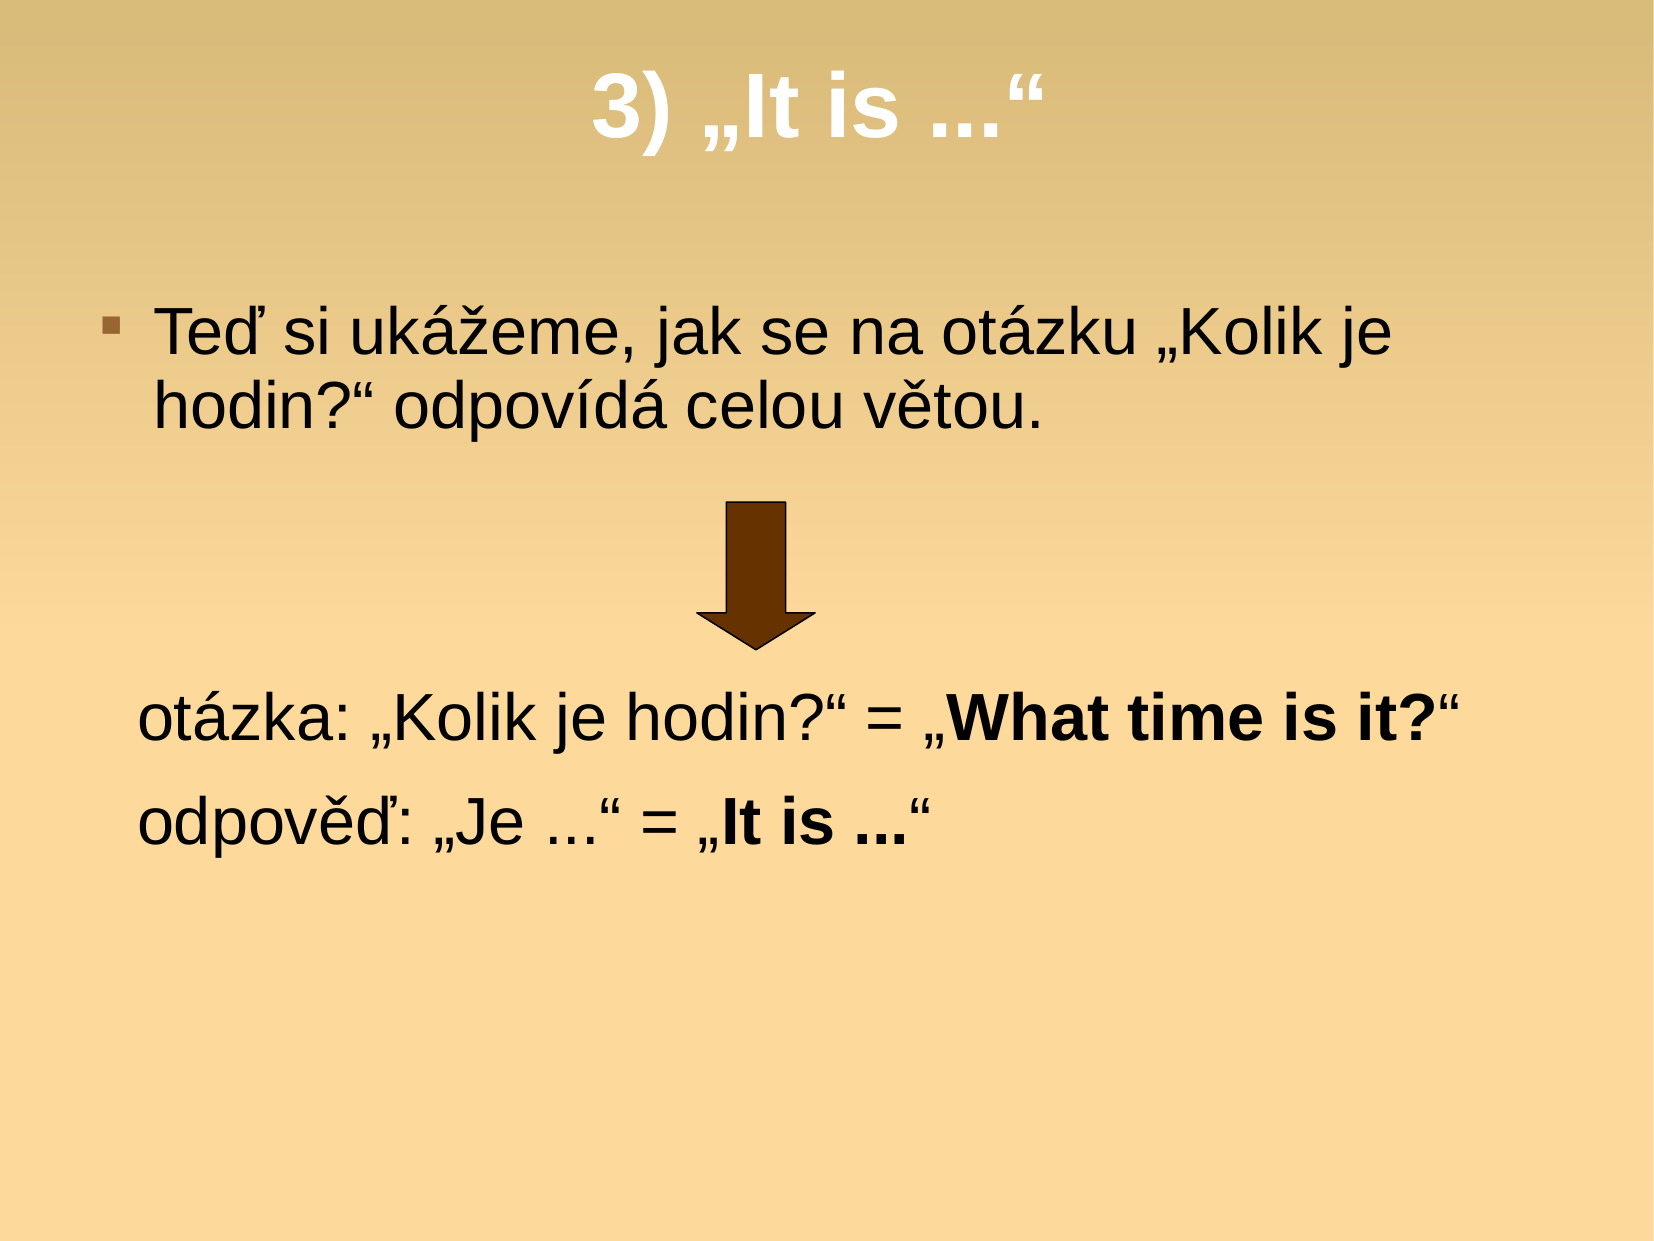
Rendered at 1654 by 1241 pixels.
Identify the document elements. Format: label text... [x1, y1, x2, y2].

picture [0, 0, 1654, 1241]
text_box [696, 502, 816, 650]
list Teď si ukážeme, jak se na otázku „Kolik je hodin?“ odpovídá celou větou. otázka: „Kolik je hodin?“ = „What time is it?“ odpověď: „Je ...“ = „It is ...“ [82, 290, 1571, 1109]
title 3) „It is ...“ [76, 0, 1565, 208]
